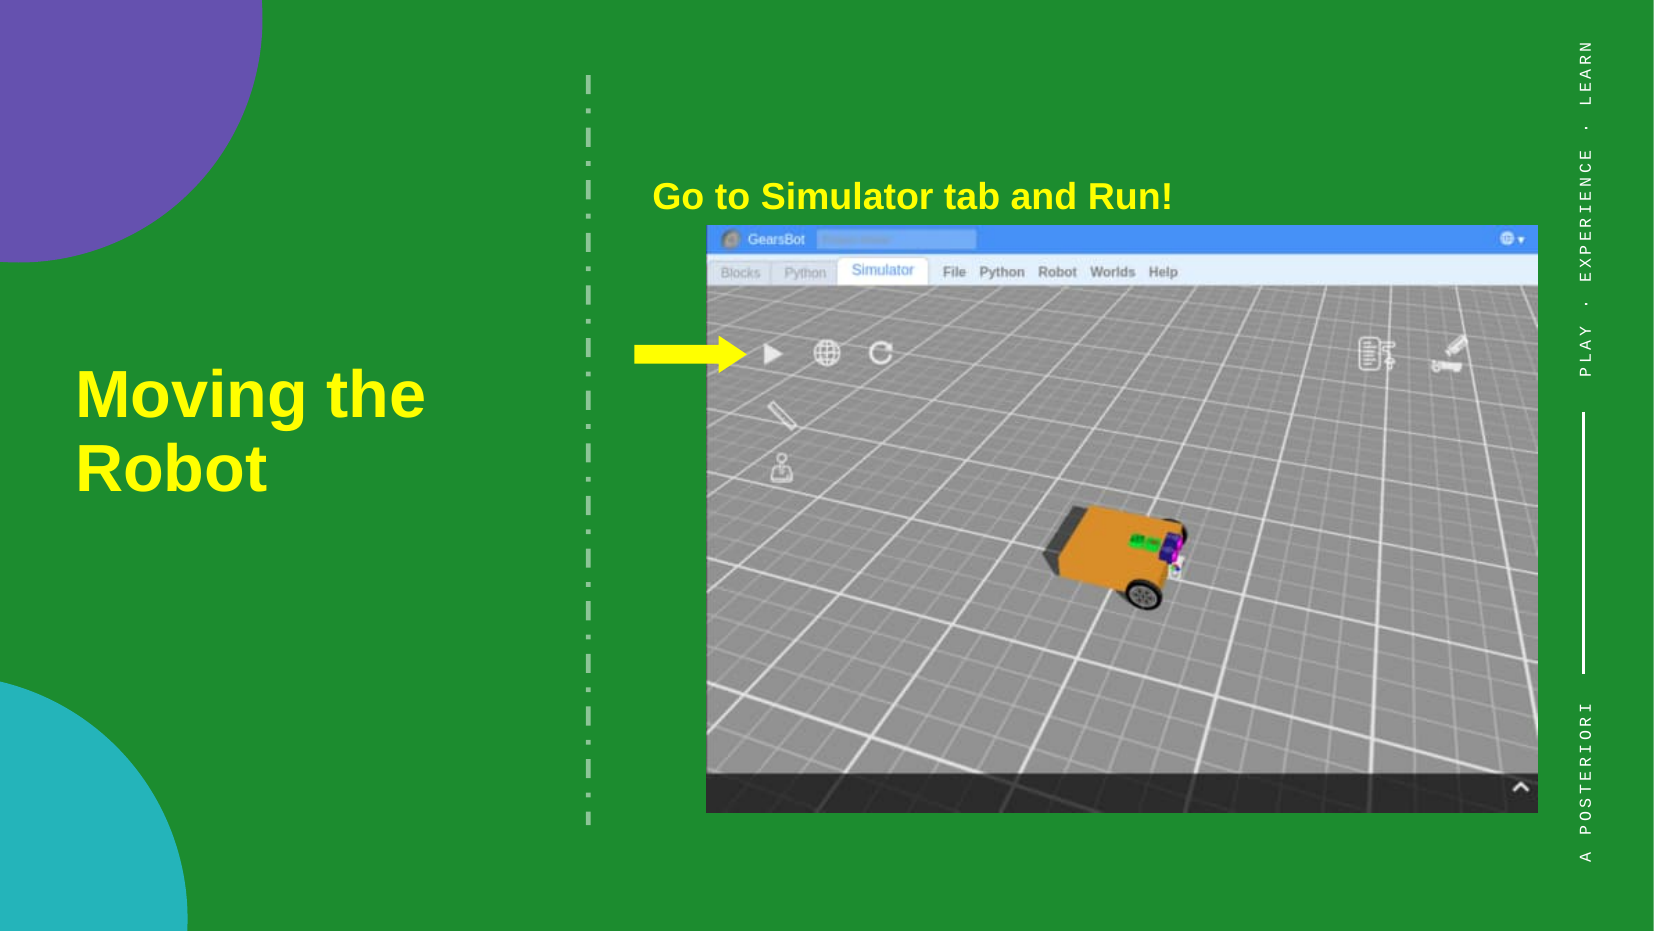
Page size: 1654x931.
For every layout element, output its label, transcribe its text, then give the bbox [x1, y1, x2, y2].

text_box [634, 335, 747, 374]
picture [706, 225, 1538, 813]
title Moving the Robot [75, 353, 488, 510]
text_box Go to Simulator tab and Run! [637, 168, 1238, 226]
